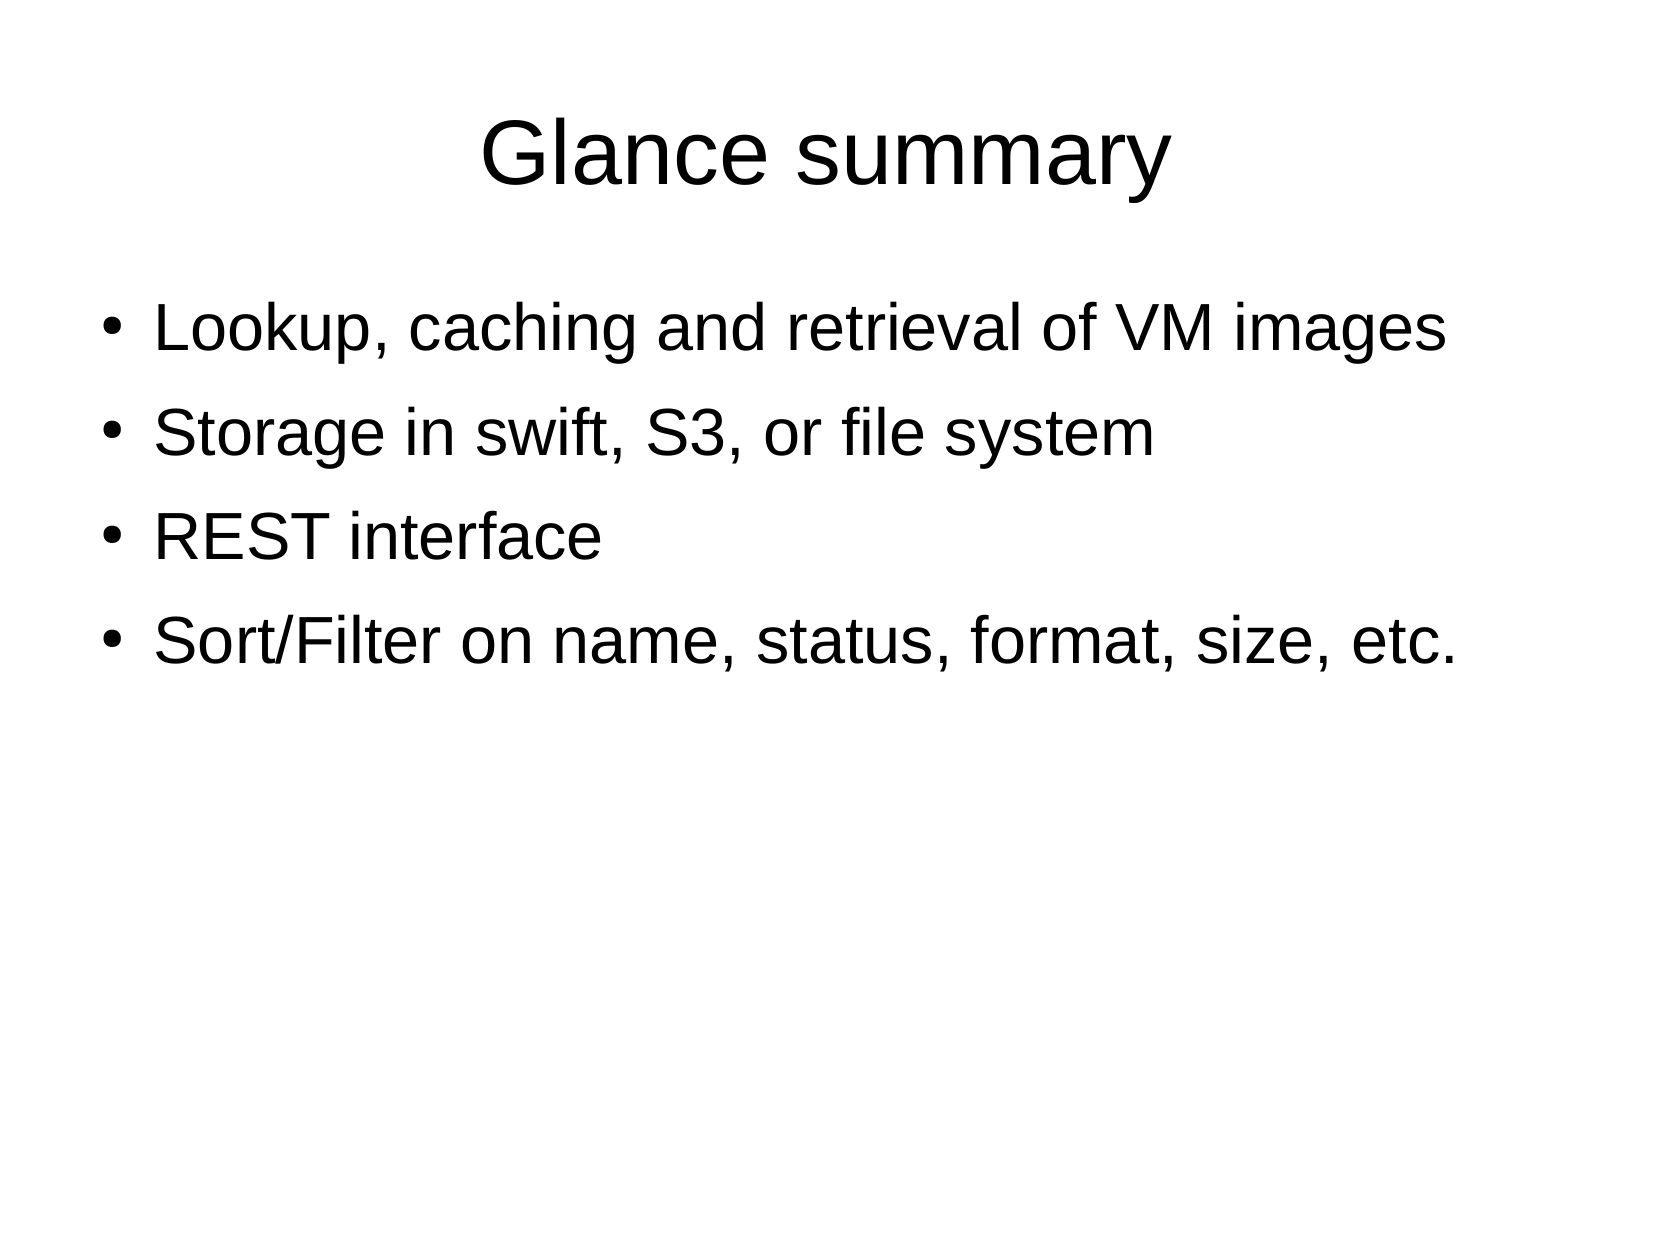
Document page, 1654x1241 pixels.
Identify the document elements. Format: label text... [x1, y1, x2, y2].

title Glance summary [82, 49, 1571, 257]
list Lookup, caching and retrieval of VM images Storage in swift, S3, or file system REST interface Sort/Filter on name, status, format, size, etc. [82, 290, 1571, 1109]
